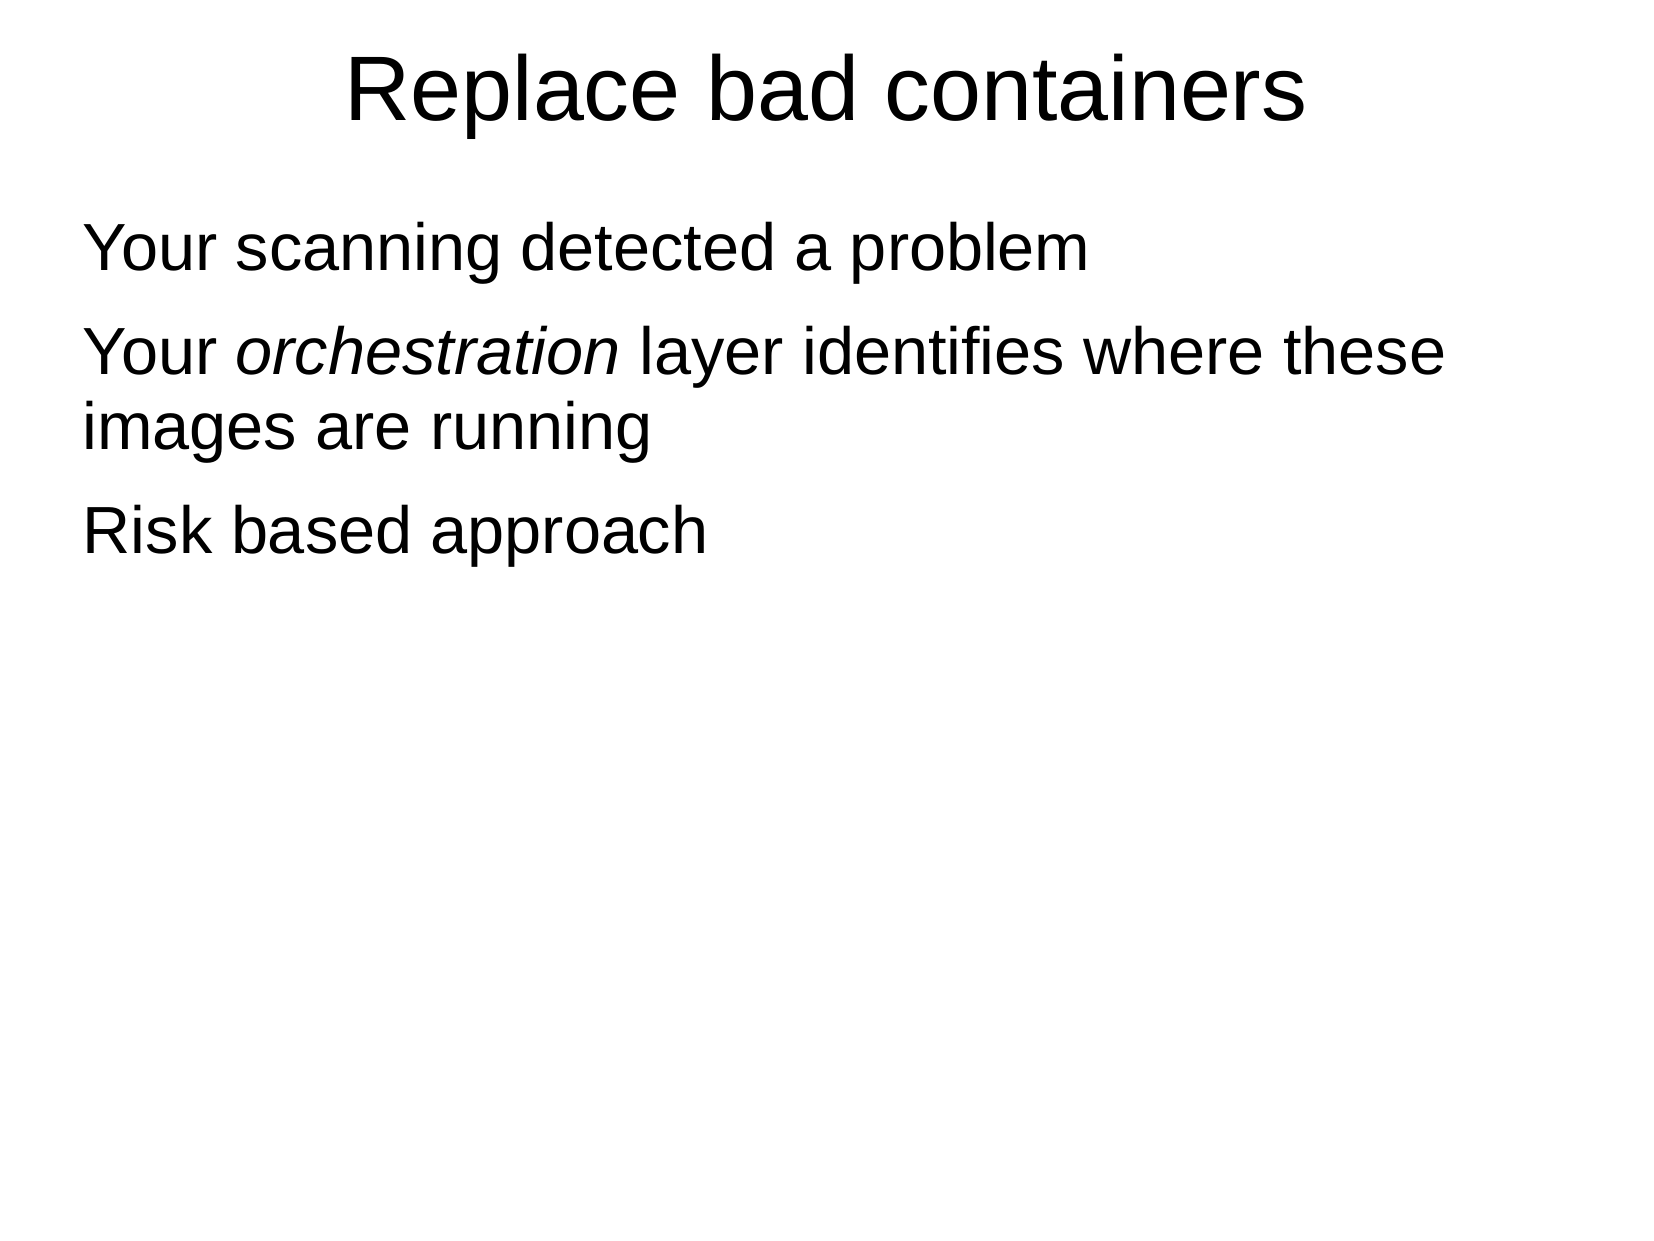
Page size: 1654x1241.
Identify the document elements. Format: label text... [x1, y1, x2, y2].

title Replace bad containers [82, 13, 1571, 166]
list Your scanning detected a problem Your orchestration layer identifies where these images are running Risk based approach [82, 210, 1571, 1171]
